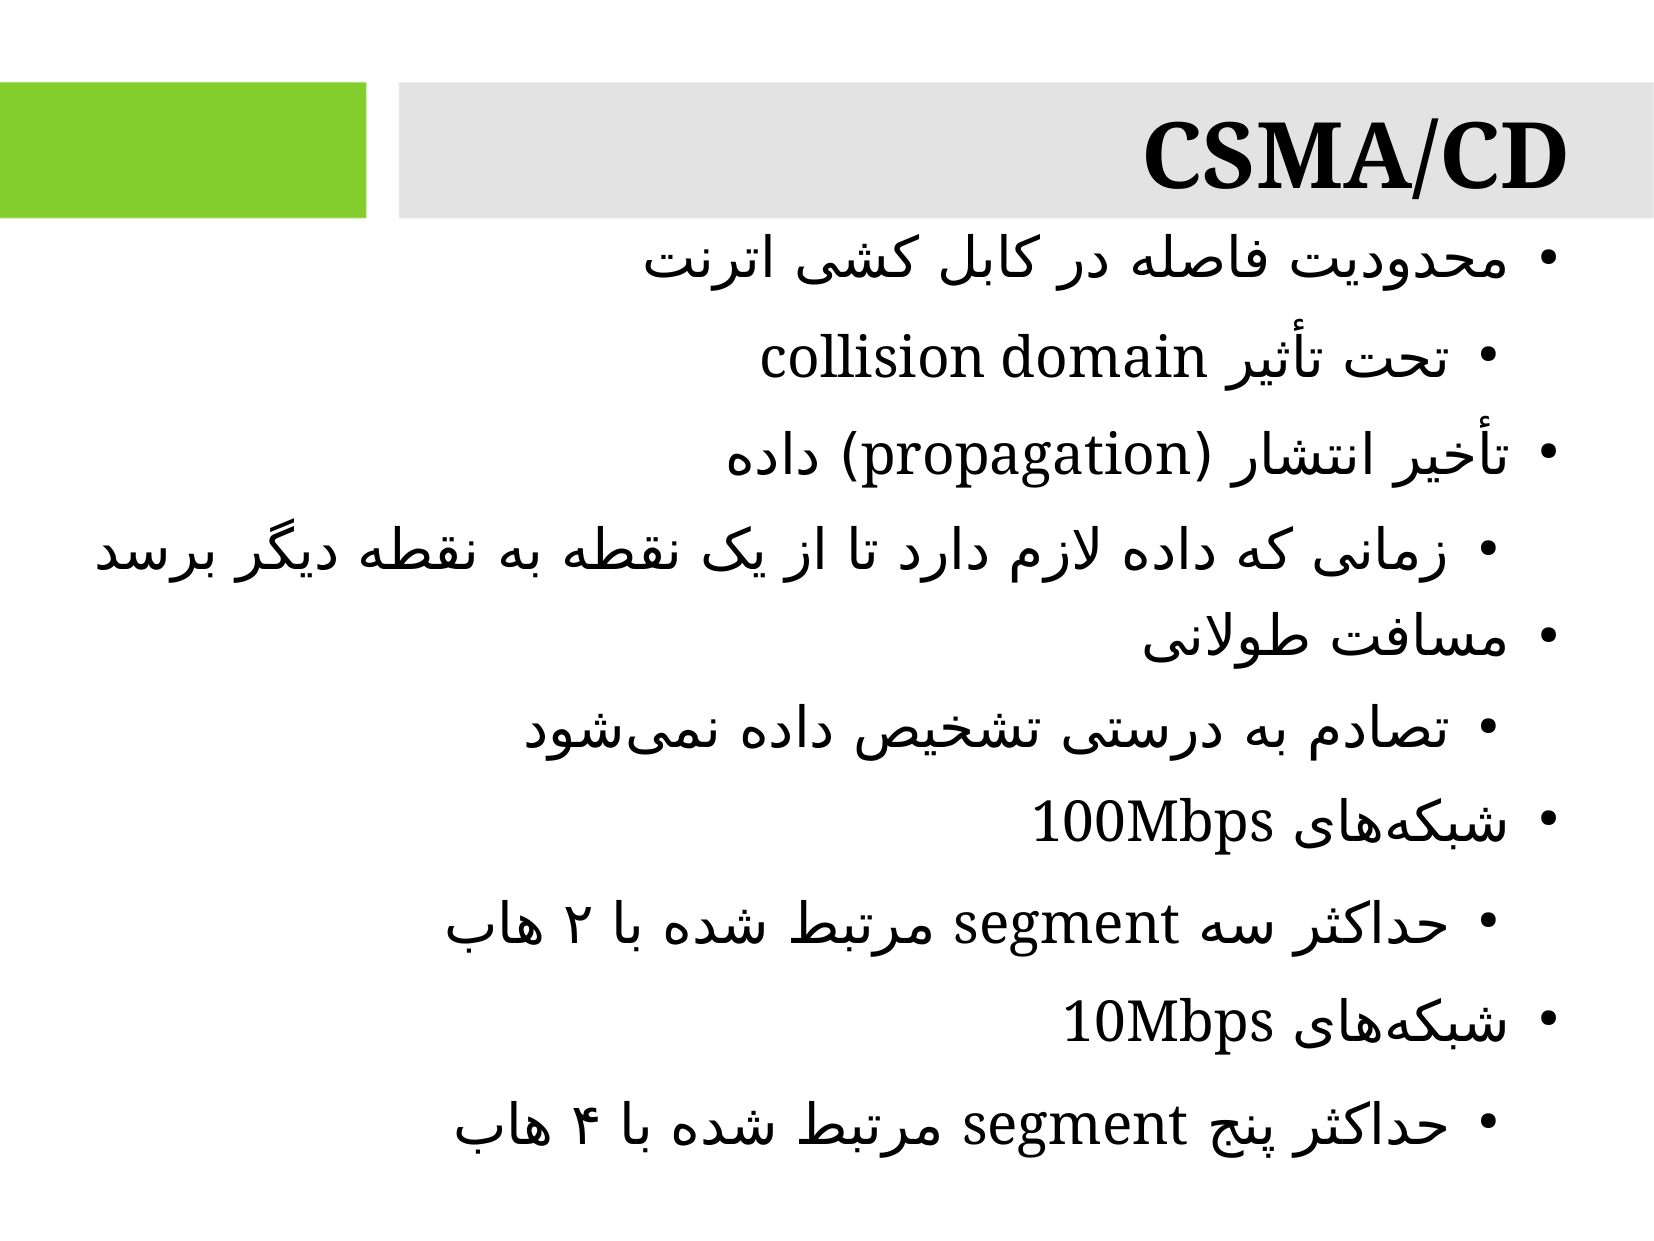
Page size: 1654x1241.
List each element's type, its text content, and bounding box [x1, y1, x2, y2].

title CSMA/CD [82, 49, 1571, 225]
list محدودیت فاصله در کابل کشی اترنت تحت تأثیر collision domain تأخیر انتشار (propagation) داده زمانی که داده لازم دارد تا از یک نقطه به نقطه دیگر برسد مسافت طولانی تصادم به درستی تشخیص داده نمی‌شود شبکه‌های 100Mbps حداکثر سه segment مرتبط شده با ۲ هاب شبکه‌های 10Mbps حداکثر پنج segment مرتبط شده با ۴ هاب [82, 225, 1571, 1182]
picture [0, 0, 1654, 1241]
